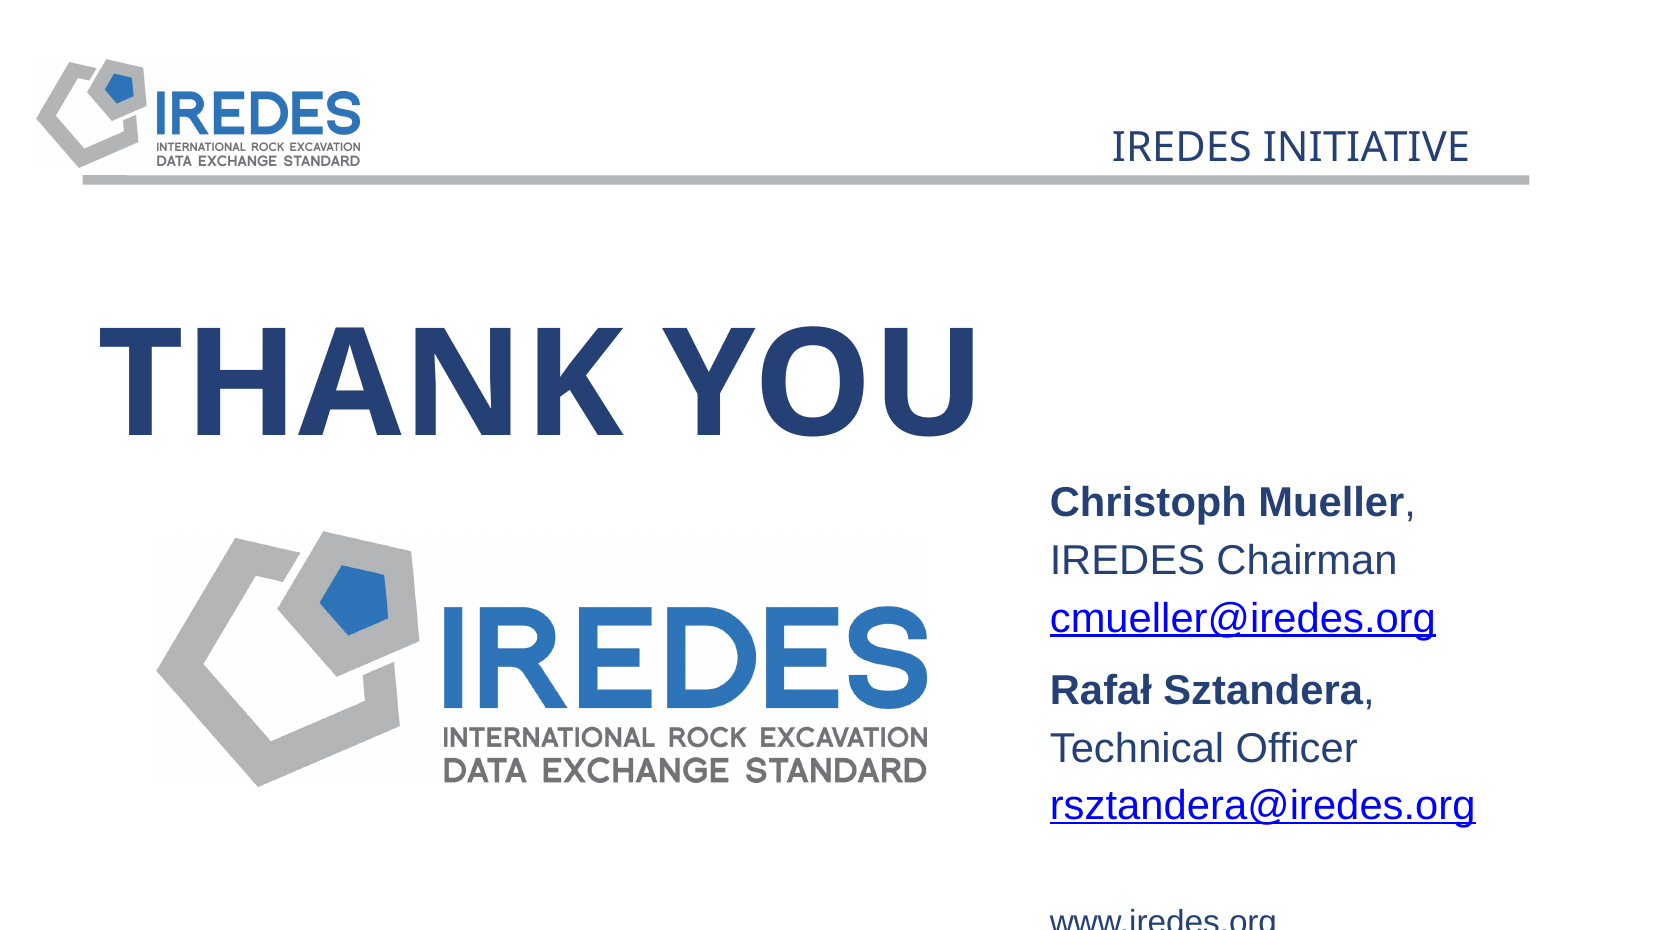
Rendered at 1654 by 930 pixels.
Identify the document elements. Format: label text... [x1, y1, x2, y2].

picture [36, 59, 360, 168]
picture [156, 531, 927, 787]
text_box THANK YOU [97, 194, 1575, 555]
text_box Christoph Mueller, IREDES Chairman cmueller@iredes.org Rafał Sztandera, Technical Officer rsztandera@iredes.org www.iredes.org [1034, 460, 1635, 911]
